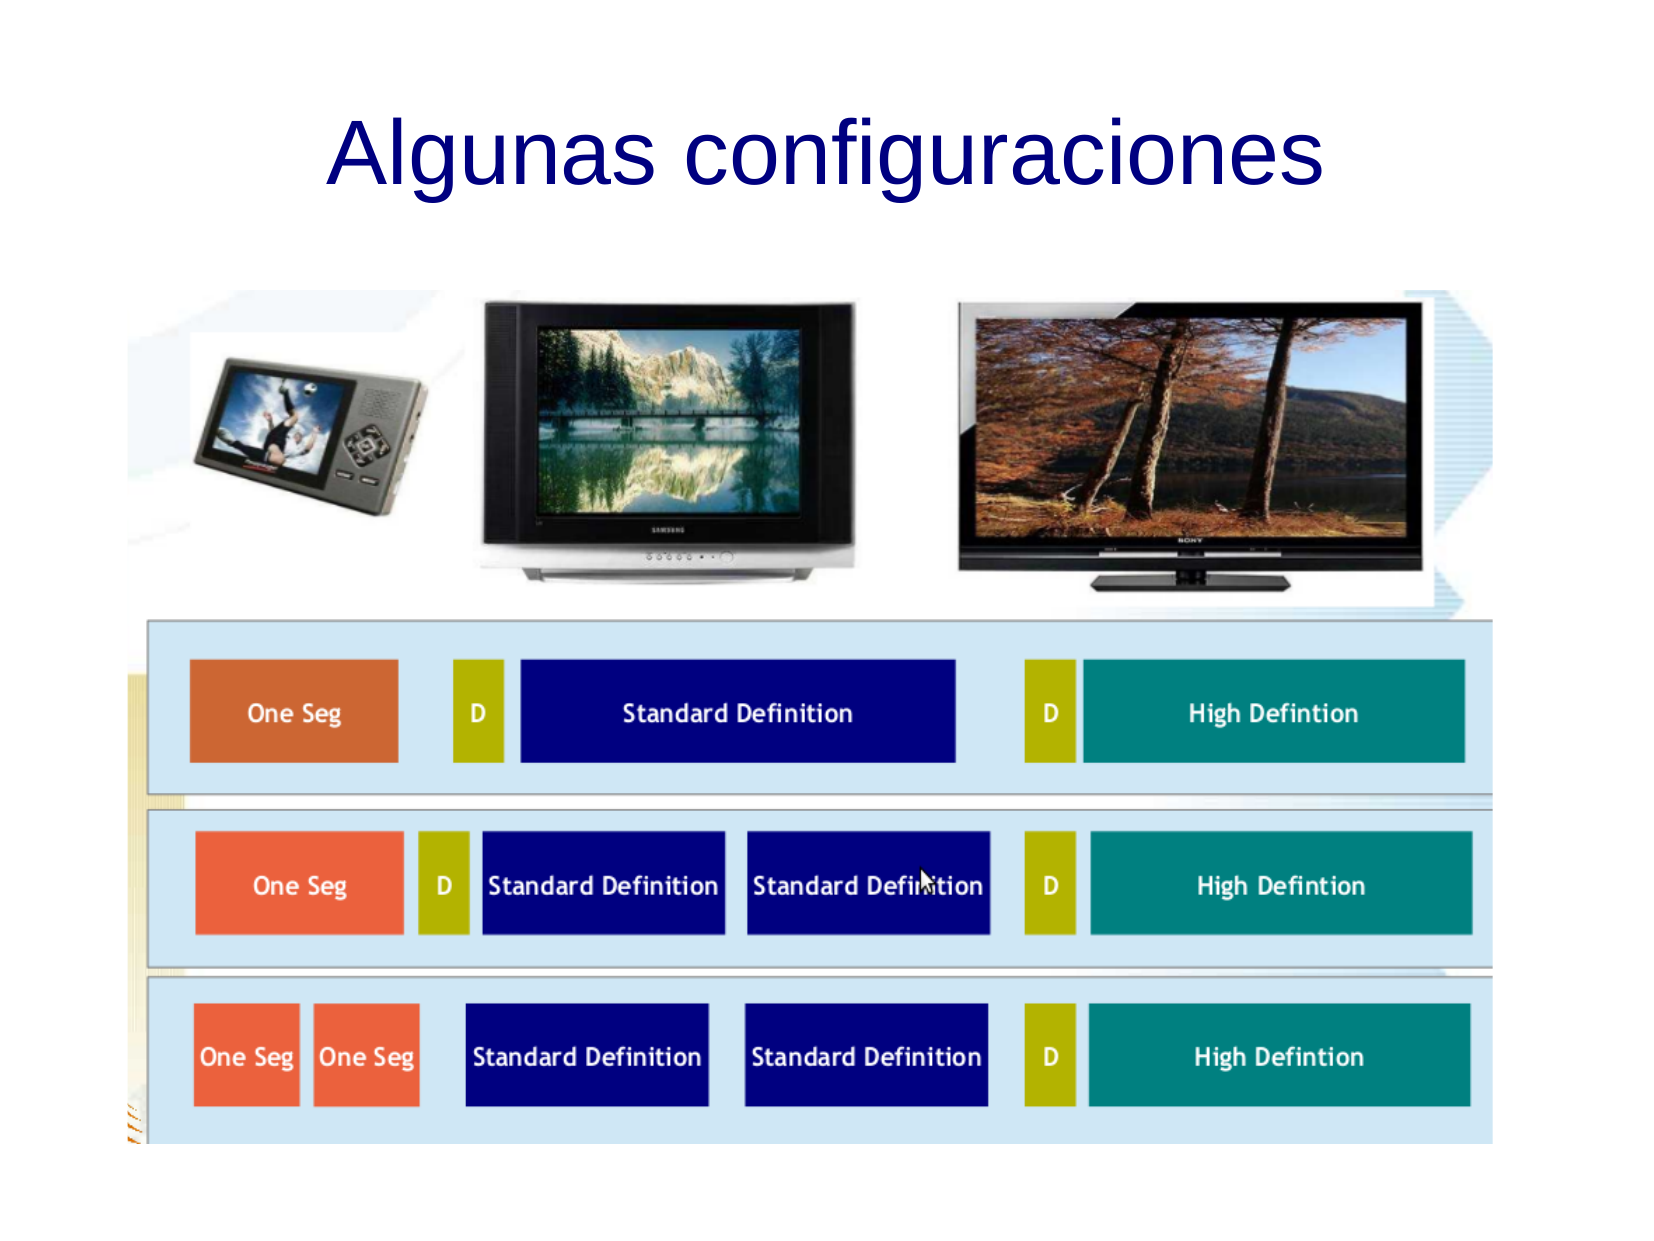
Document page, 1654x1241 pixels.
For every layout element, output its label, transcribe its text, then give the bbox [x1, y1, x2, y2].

title Algunas configuraciones [82, 49, 1571, 257]
picture [127, 290, 1493, 1144]
